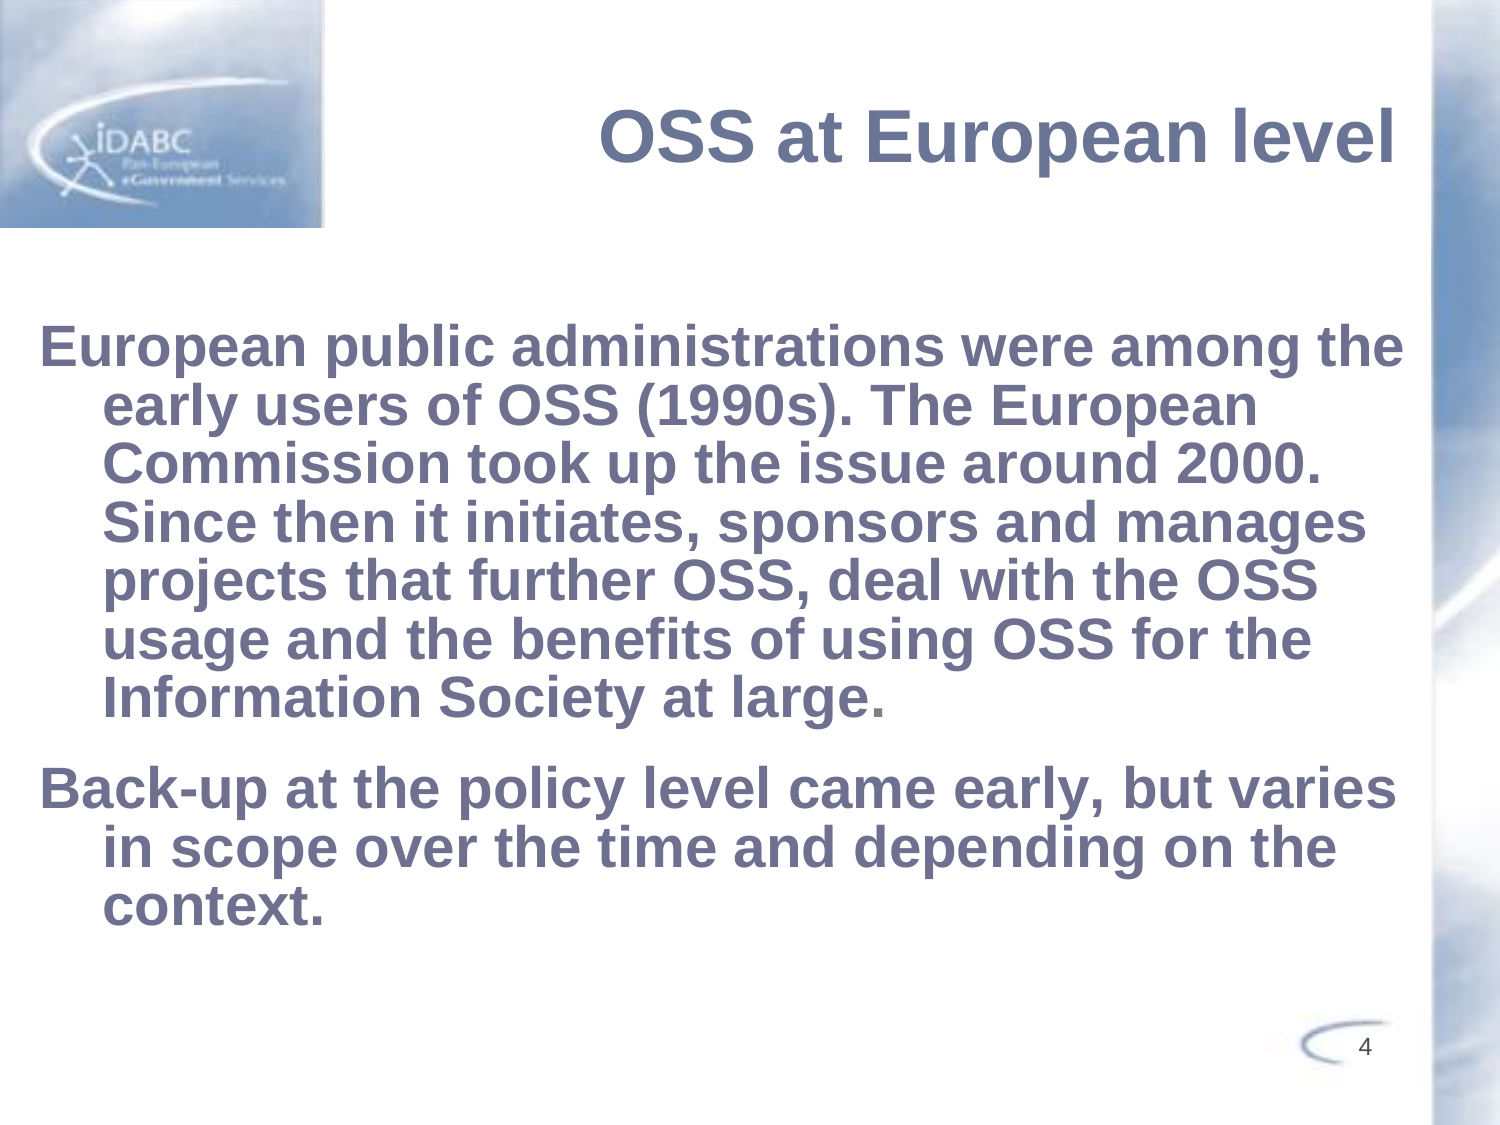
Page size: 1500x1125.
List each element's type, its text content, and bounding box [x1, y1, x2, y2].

title OSS at European level [225, 75, 1413, 197]
list European public administrations were among the early users of OSS (1990s). The European Commission took up the issue around 2000. Since then it initiates, sponsors and manages projects that further OSS, deal with the OSS usage and the benefits of using OSS for the Information Society at large. Back-up at the policy level came early, but varies in scope over the time and depending on the context. [24, 312, 1450, 1013]
